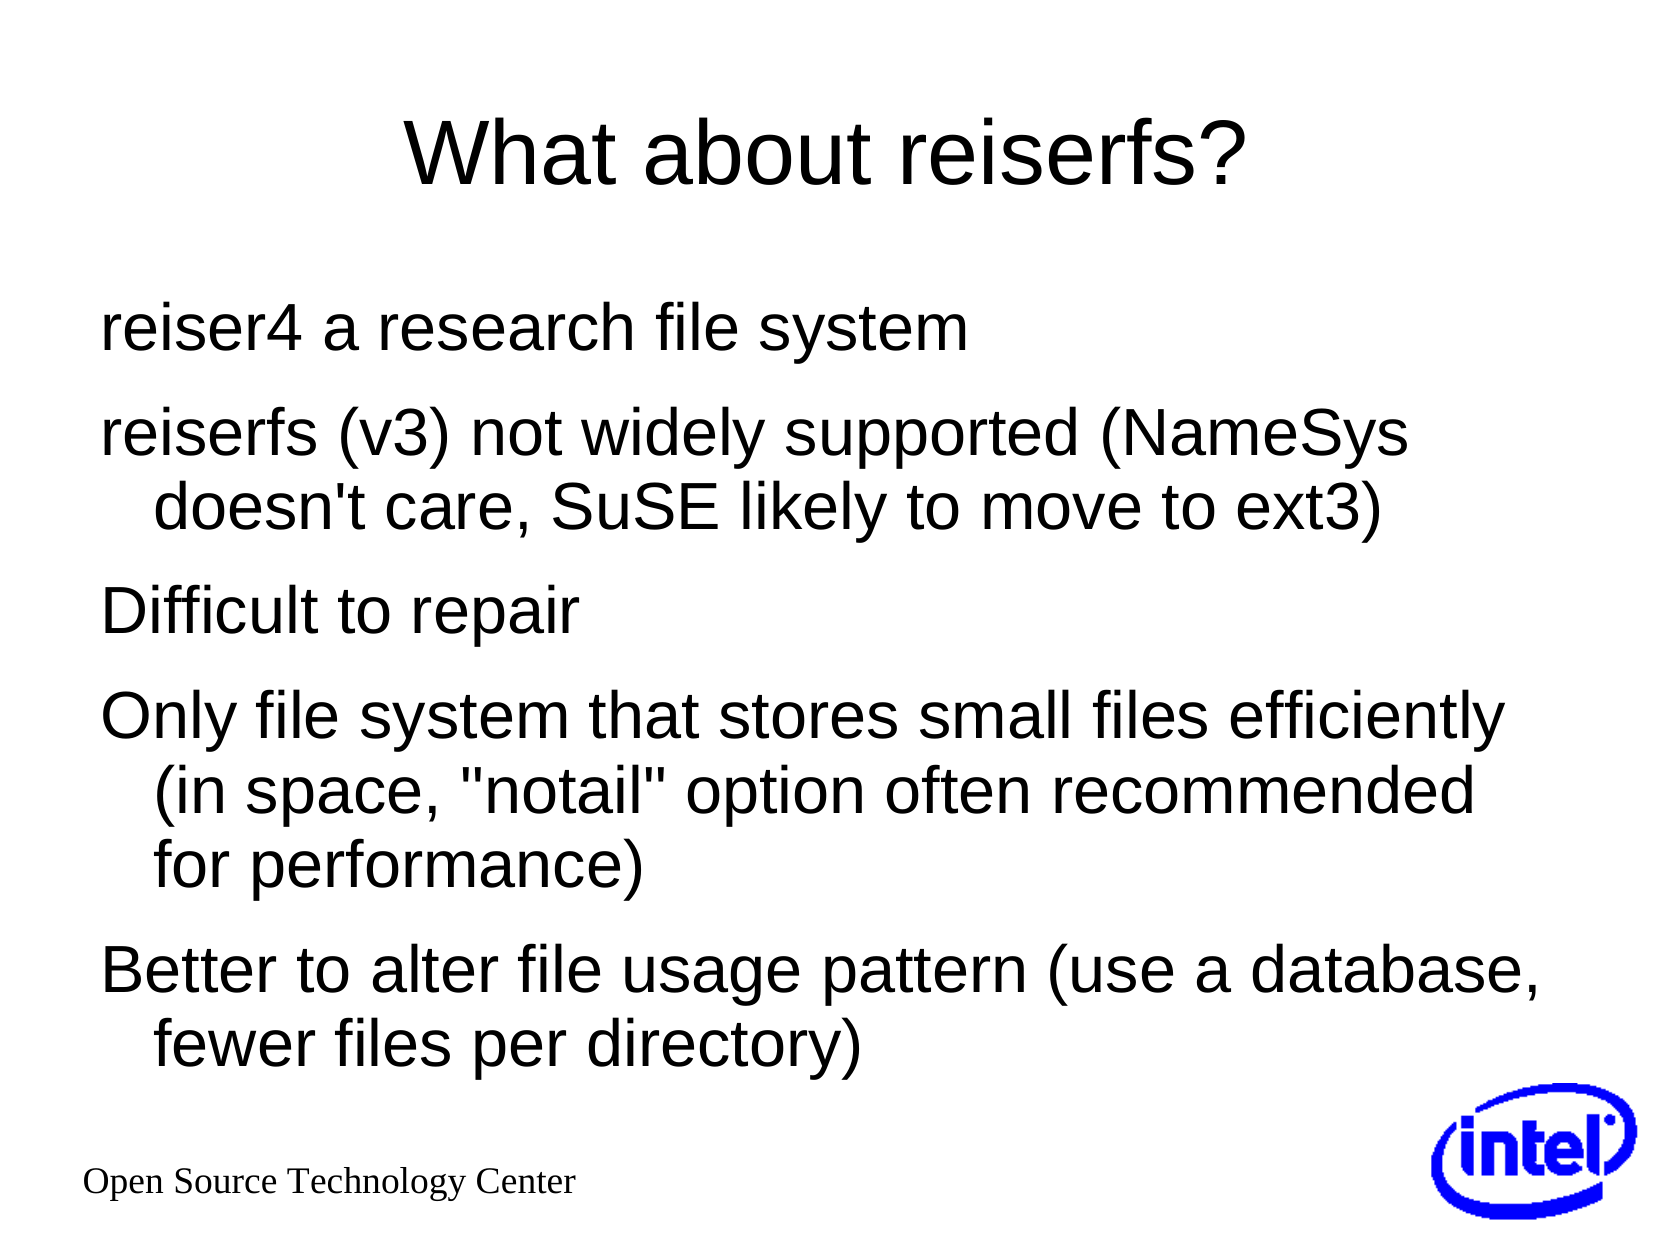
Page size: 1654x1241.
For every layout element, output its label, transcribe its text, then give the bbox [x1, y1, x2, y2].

list reiser4 a research file system reiserfs (v3) not widely supported (NameSys doesn't care, SuSE likely to move to ext3) Difficult to repair Only file system that stores small files efficiently (in space, "notail" option often recommended for performance) Better to alter file usage pattern (use a database, fewer files per directory) [82, 290, 1571, 1156]
title What about reiserfs? [82, 49, 1571, 257]
picture [1430, 1083, 1639, 1223]
